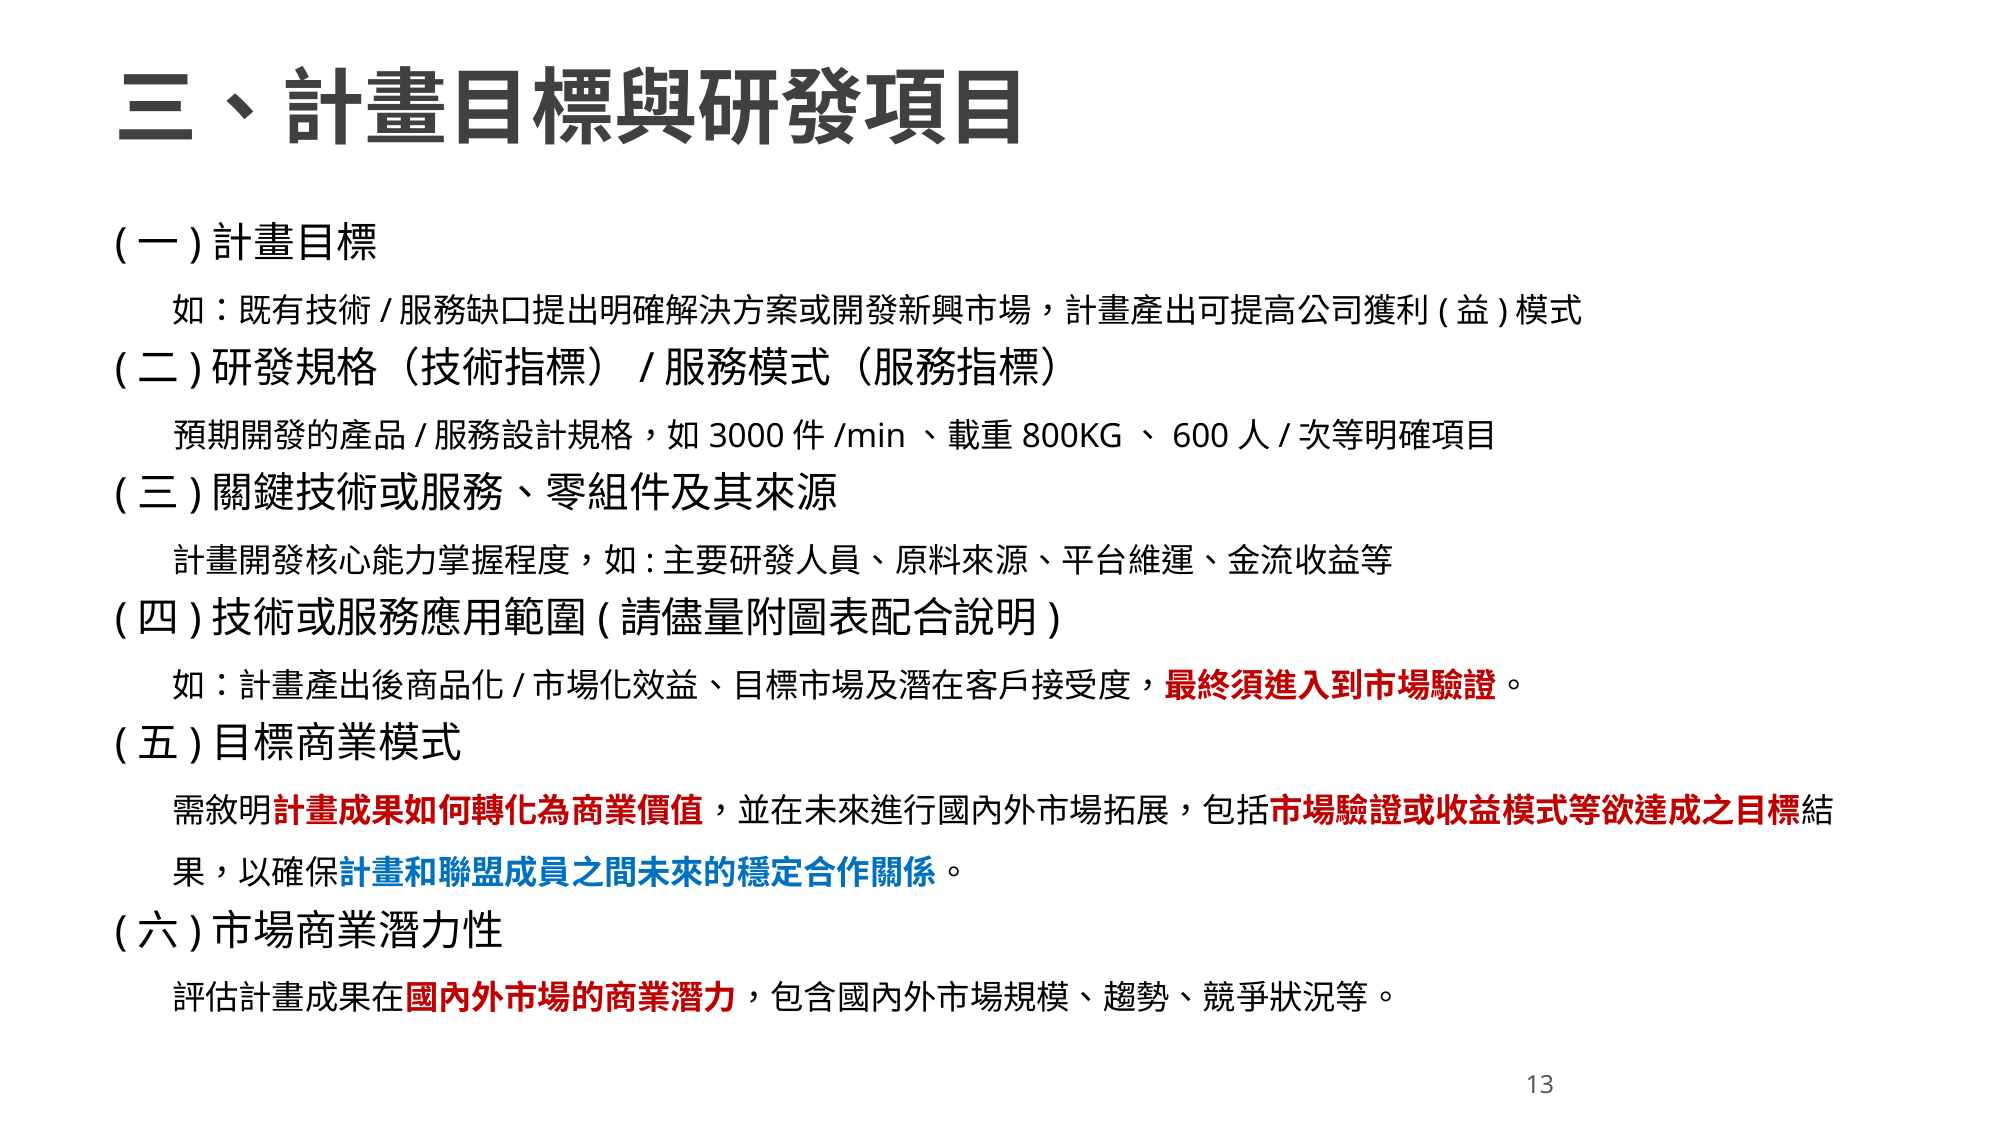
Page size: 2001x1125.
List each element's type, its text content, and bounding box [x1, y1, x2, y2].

text_box <編號> [1510, 1061, 1961, 1097]
text_box (一)計畫目標 如：既有技術/服務缺口提出明確解決方案或開發新興市場，計畫產出可提高公司獲利(益)模式 (二)研發規格（技術指標）/服務模式（服務指標） 預期開發的產品/服務設計規格，如3000件/min、載重800KG、600人/次等明確項目 (三)關鍵技術或服務、零組件及其來源 計畫開發核心能力掌握程度，如:主要研發人員、原料來源、平台維運、金流收益等 (四)技術或服務應用範圍(請儘量附圖表配合說明) 如：計畫產出後商品化/市場化效益、目標市場及潛在客戶接受度，最終須進入到市場驗證。 (五)目標商業模式 需敘明計畫成果如何轉化為商業價值，並在未來進行國內外市場拓展，包括市場驗證或收益模式等欲達成之目標結果，以確保計畫和聯盟成員之間未來的穩定合作關係。 (六)市場商業潛力性 評估計畫成果在國內外市場的商業潛力，包含國內外市場規模、趨勢、競爭狀況等。 [99, 196, 1900, 1005]
title 三、計畫目標與研發項目 [99, 56, 1900, 166]
